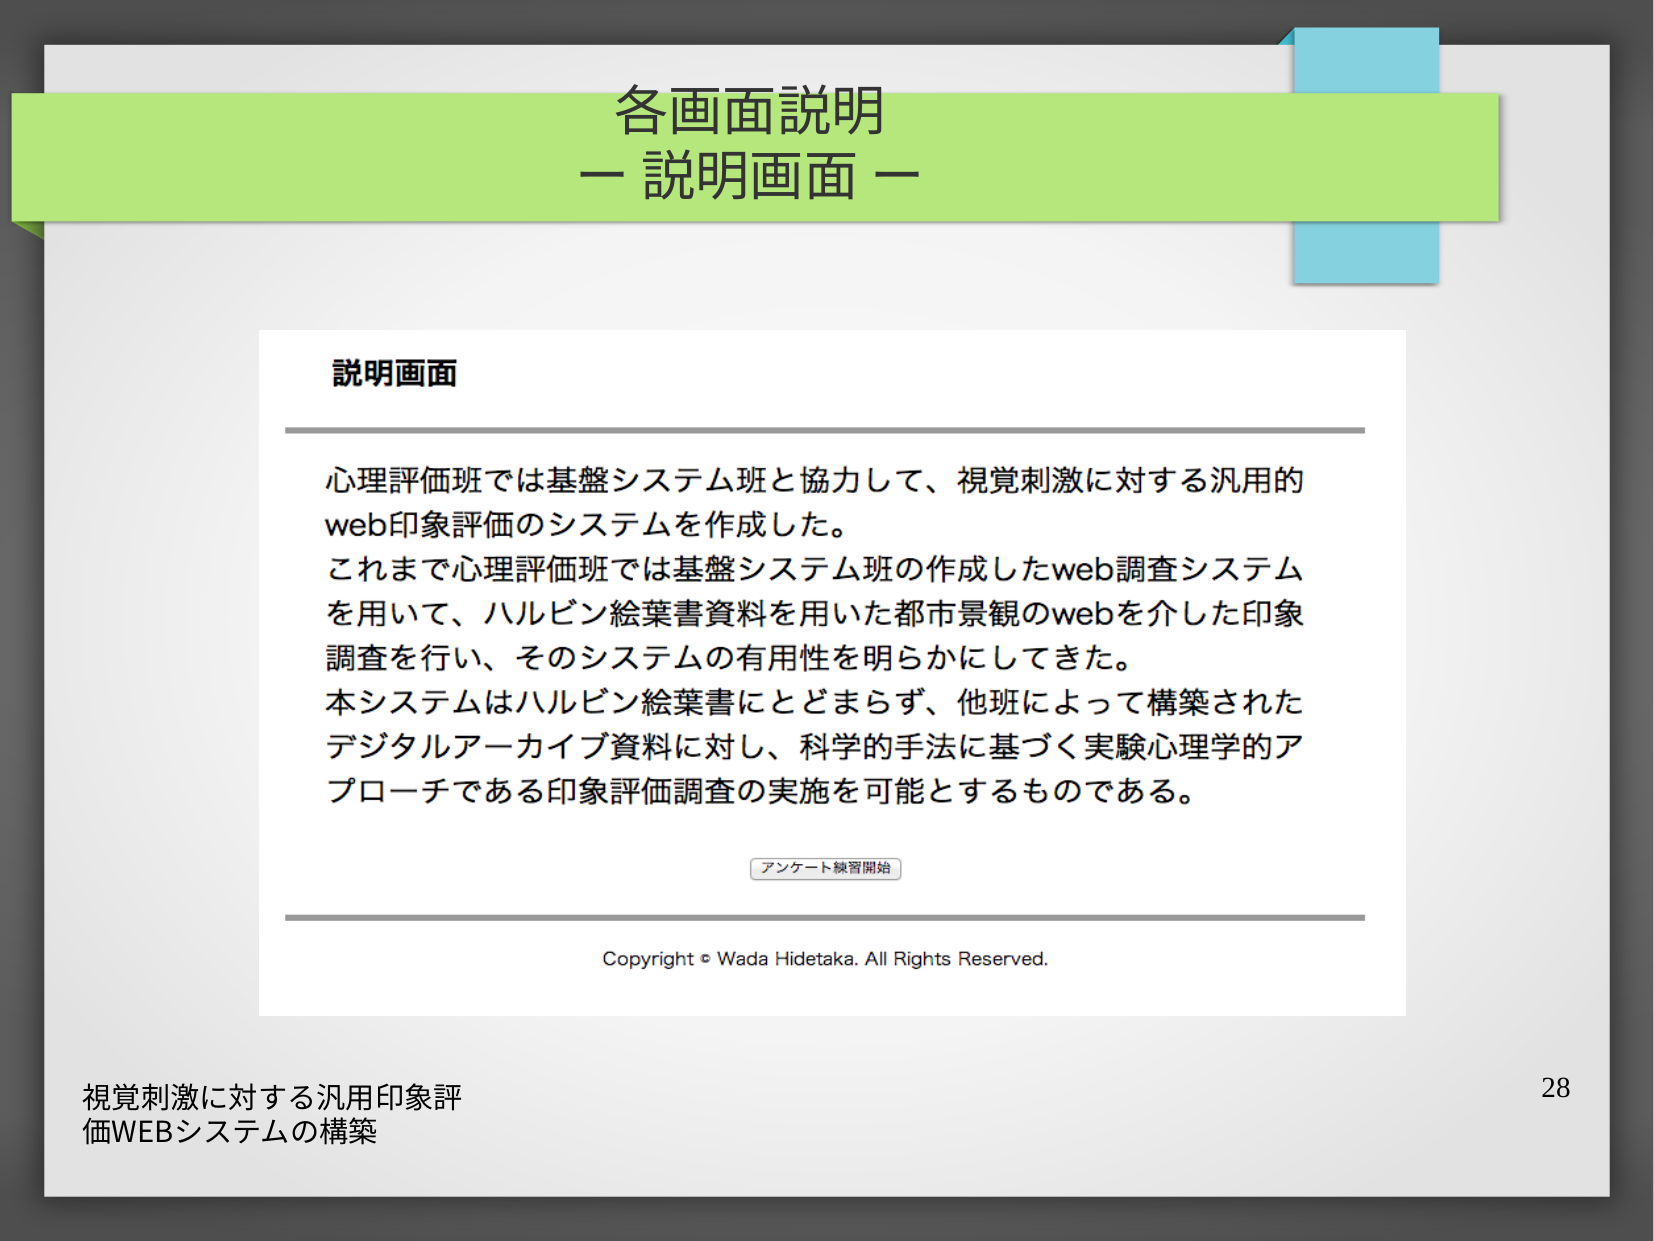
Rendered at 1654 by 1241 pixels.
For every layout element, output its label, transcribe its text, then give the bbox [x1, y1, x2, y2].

list [82, 290, 1538, 995]
title 各画面説明 ー 説明画面 ー [82, 70, 1418, 222]
picture [0, 0, 1654, 1241]
